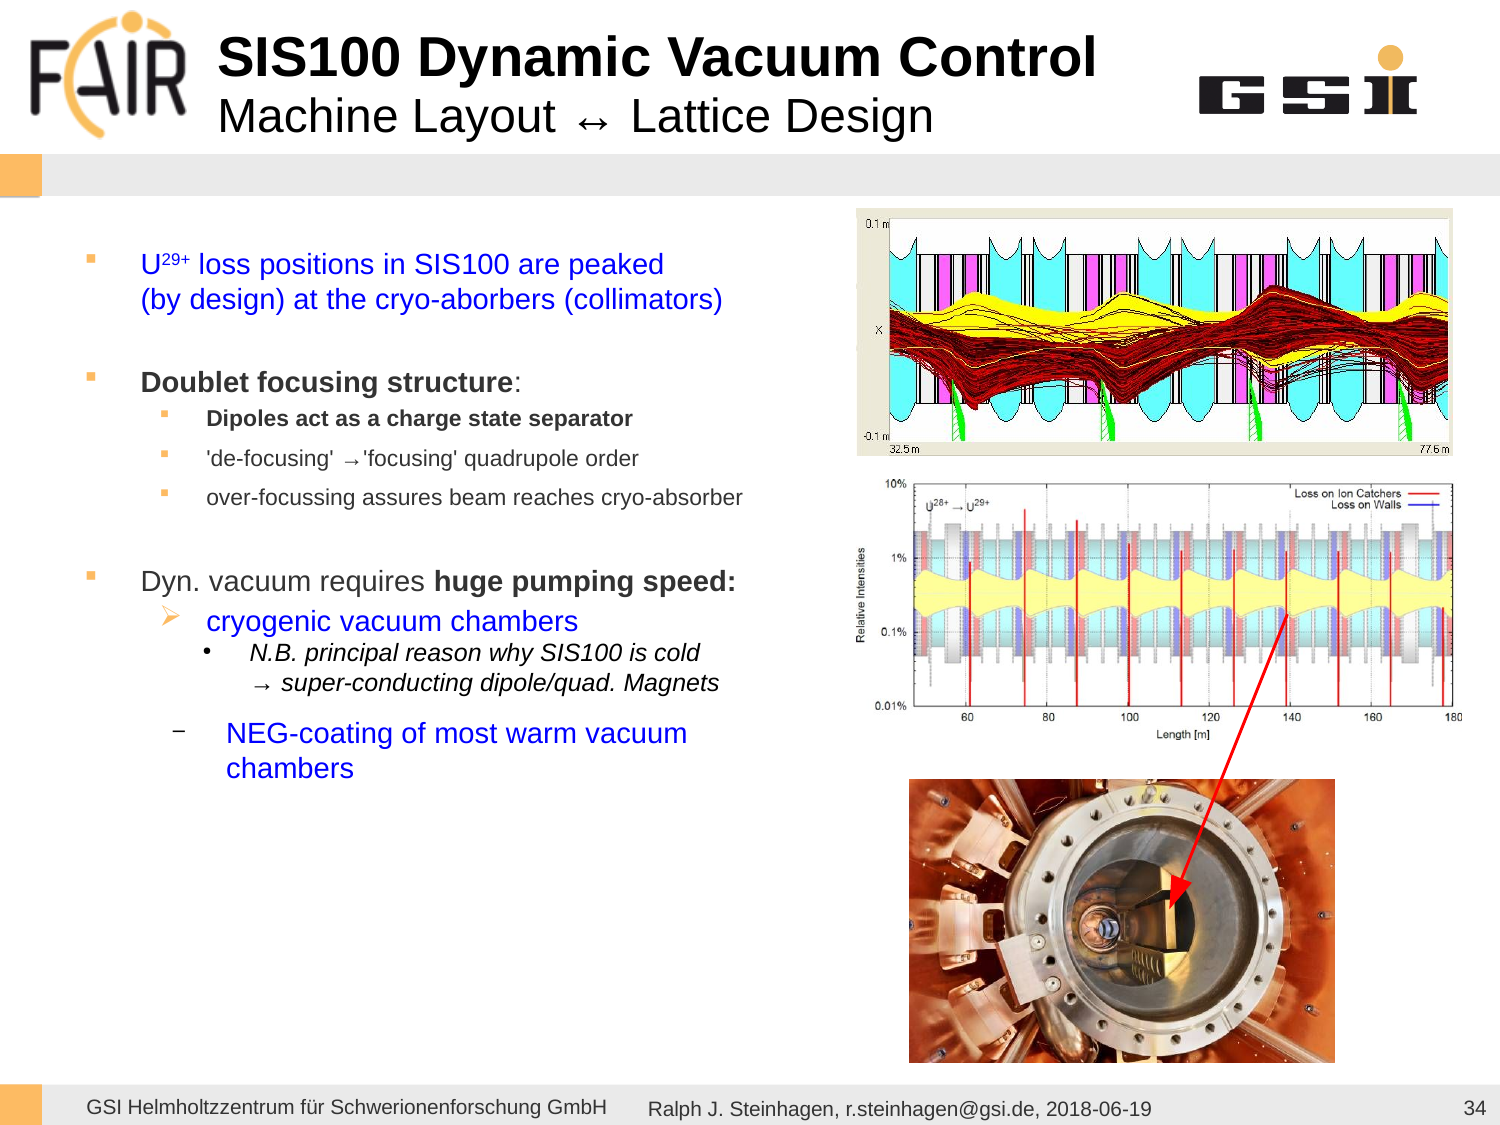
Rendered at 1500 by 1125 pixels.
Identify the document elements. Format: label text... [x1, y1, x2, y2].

picture [856, 479, 1462, 740]
picture [30, 9, 187, 141]
title SIS100 Dynamic Vacuum Control Machine Layout ↔ Lattice Design [217, 0, 1170, 179]
picture [1197, 42, 1419, 117]
picture [909, 779, 1335, 1063]
picture [856, 208, 1453, 456]
list U29+ loss positions in SIS100 are peaked (by design) at the cryo-aborbers (collimators) Doublet focusing structure: Dipoles act as a charge state separator 'de-focusing' →'focusing' quadrupole order over-focussing assures beam reaches cryo-absorber Dyn. vacuum requires huge pumping speed: cryogenic vacuum chambers N.B. principal reason why SIS100 is cold → super-conducting dipole/quad. Magnets NEG-coating of most warm vacuum chambers [69, 237, 798, 1043]
